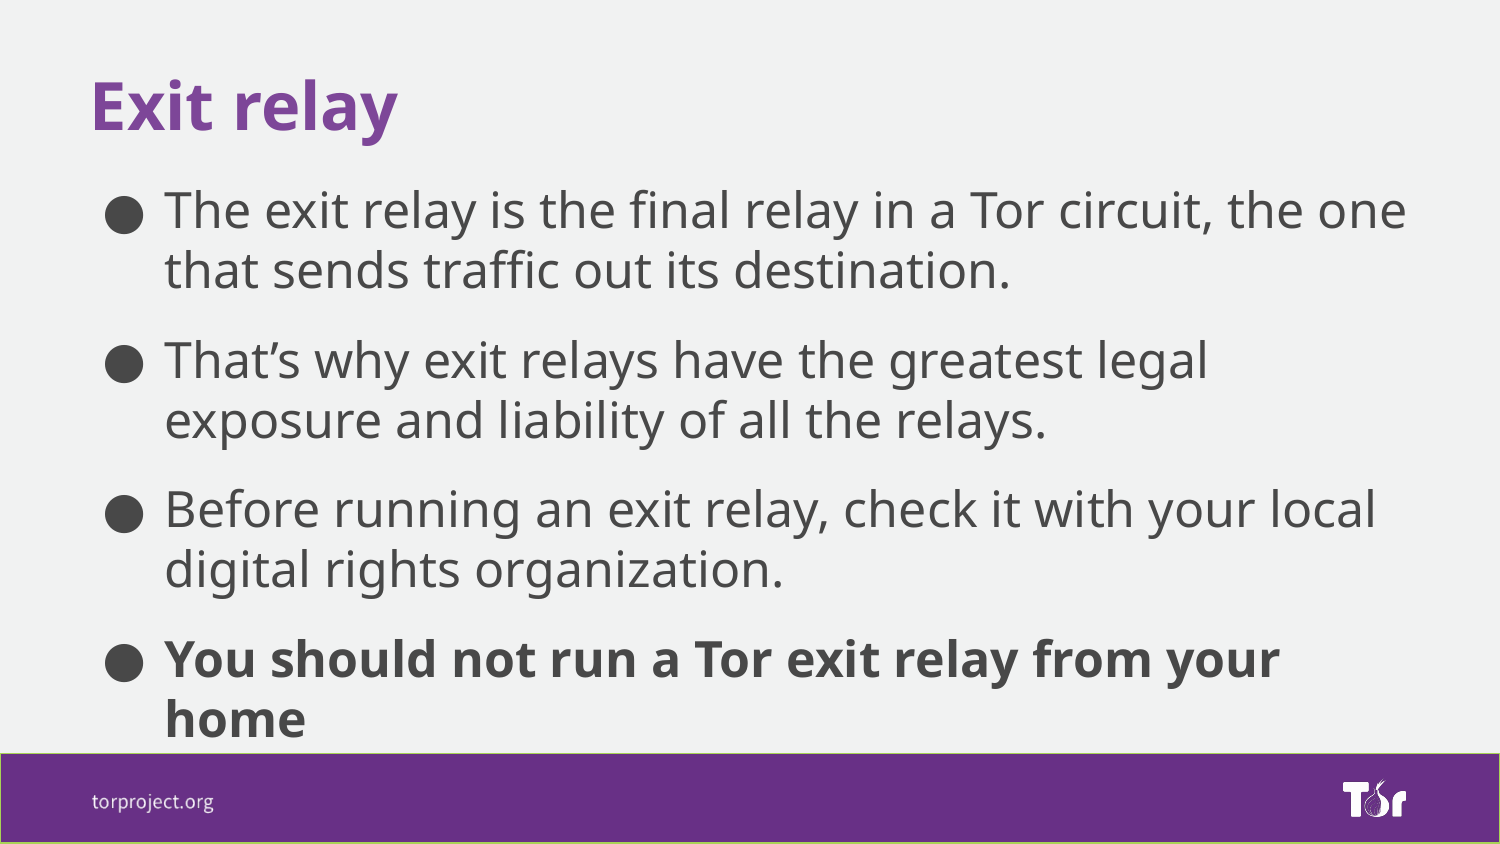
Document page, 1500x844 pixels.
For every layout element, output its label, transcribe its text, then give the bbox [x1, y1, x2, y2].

picture [1343, 778, 1406, 817]
picture [75, 780, 604, 821]
text_box The exit relay is the final relay in a Tor circuit, the one that sends traffic out its destination. That’s why exit relays have the greatest legal exposure and liability of all the relays. Before running an exit relay, check it with your local digital rights organization. You should not run a Tor exit relay from your home [75, 171, 1425, 728]
text_box Exit relay [75, 33, 1425, 171]
